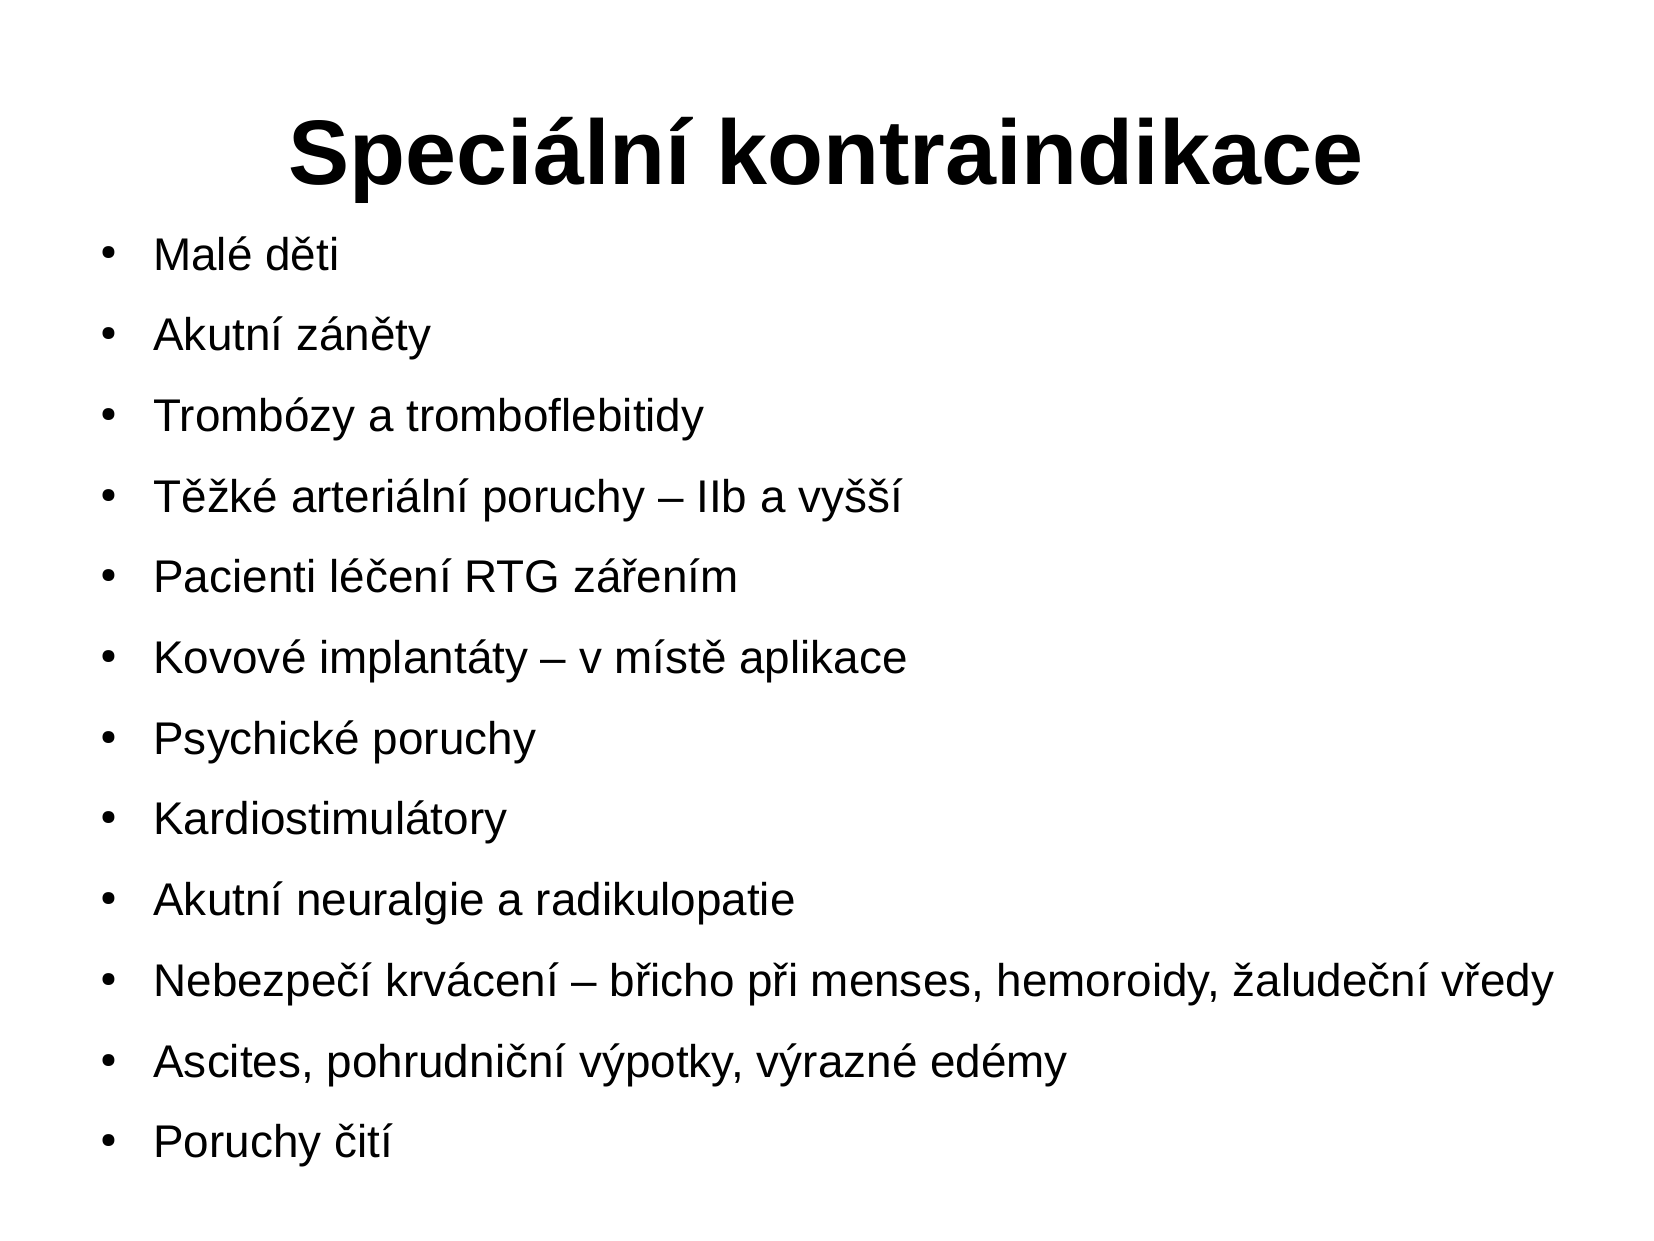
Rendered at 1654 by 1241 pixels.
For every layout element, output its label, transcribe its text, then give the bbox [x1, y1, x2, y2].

list Malé děti Akutní záněty Trombózy a tromboflebitidy Těžké arteriální poruchy – IIb a vyšší Pacienti léčení RTG zářením Kovové implantáty – v místě aplikace Psychické poruchy Kardiostimulátory Akutní neuralgie a radikulopatie Nebezpečí krvácení – břicho při menses, hemoroidy, žaludeční vředy Ascites, pohrudniční výpotky, výrazné edémy Poruchy čití [82, 228, 1571, 1165]
title Speciální kontraindikace [82, 49, 1571, 228]
